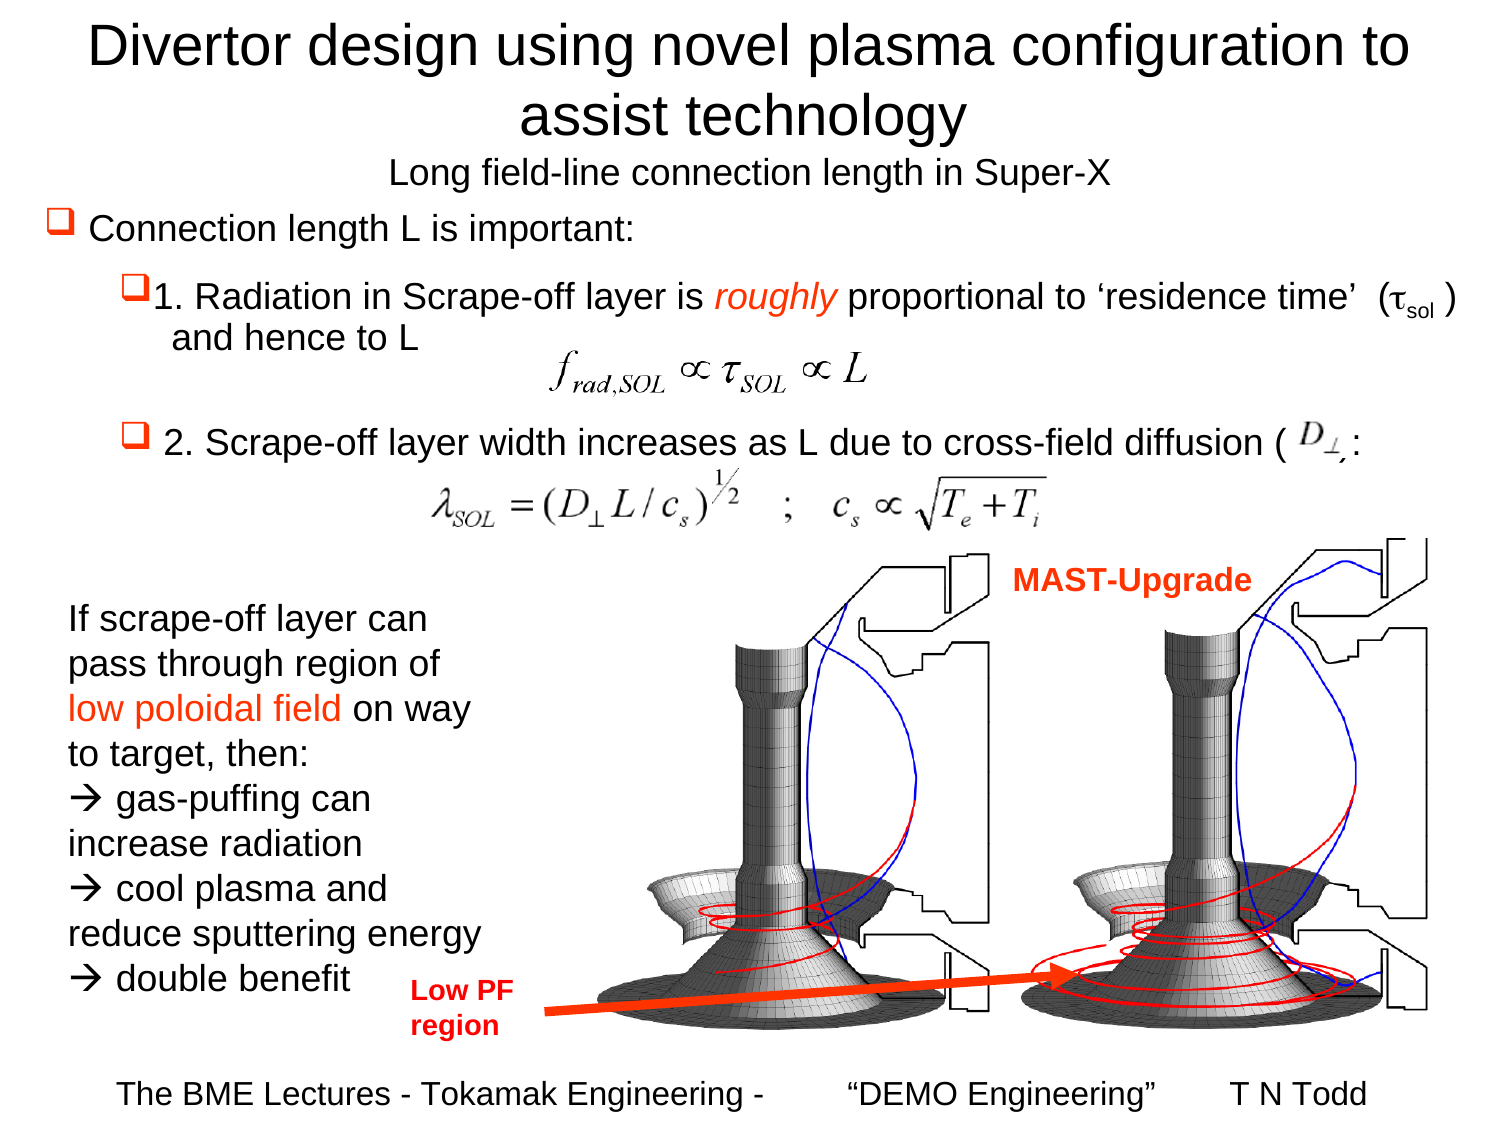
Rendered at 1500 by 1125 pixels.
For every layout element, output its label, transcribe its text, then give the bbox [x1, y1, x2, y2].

picture [549, 338, 877, 399]
picture [560, 538, 1457, 1032]
picture [1293, 409, 1350, 458]
text_box Divertor design using novel plasma configuration to assist technology Long field-line connection length in Super-X [0, 0, 1500, 201]
text_box MAST-Upgrade [997, 550, 1268, 607]
text_box Low PF region [395, 964, 542, 1050]
picture [430, 467, 1056, 536]
text_box Connection length L is important: 1. Radiation in Scrape-off layer is roughly proportional to ‘residence time’ (sol ) and hence to L 2. Scrape-off layer width increases as L due to cross-field diffusion ( ): [29, 196, 1499, 471]
text_box If scrape-off layer can pass through region of low poloidal field on way to target, then:  gas-puffing can increase radiation  cool plasma and reduce sputtering energy  double benefit [53, 586, 513, 1007]
